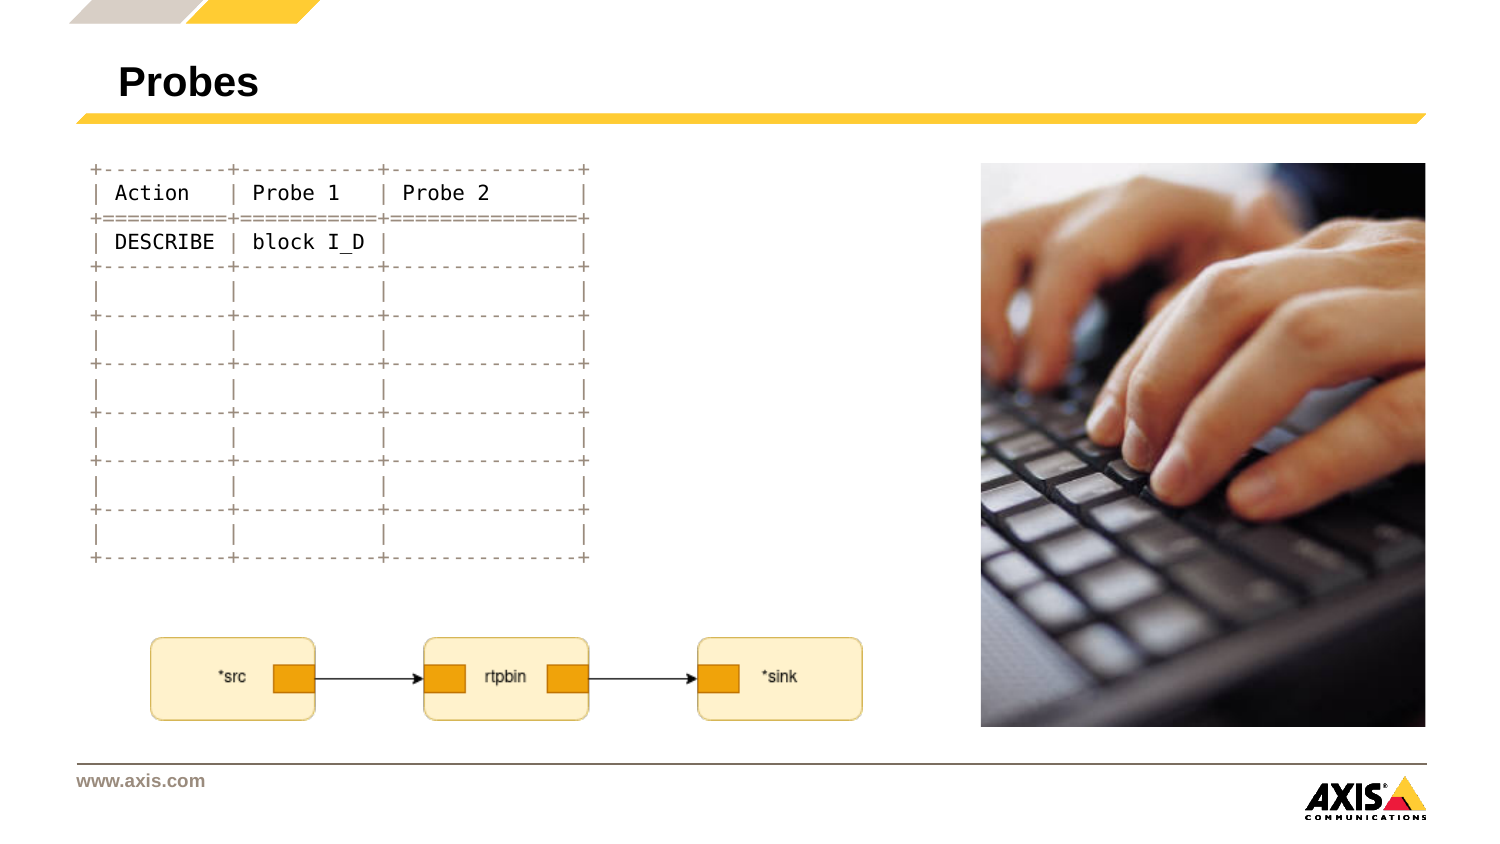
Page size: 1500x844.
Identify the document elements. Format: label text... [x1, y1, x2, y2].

text_box +----------+-----------+---------------+ | Action | Probe 1 | Probe 2 | +==========+===========+===============+ | DESCRIBE | block I_D | | +----------+-----------+---------------+ | | | | +----------+-----------+---------------+ | | | | +----------+-----------+---------------+ | | | | +----------+-----------+---------------+ | | | | +----------+-----------+---------------+ | | | | +----------+-----------+---------------+ | | | | +----------+-----------+---------------+ [75, 150, 638, 578]
picture [150, 637, 863, 721]
title Probes [103, 47, 1462, 108]
picture [980, 163, 1426, 728]
picture [1305, 776, 1426, 820]
